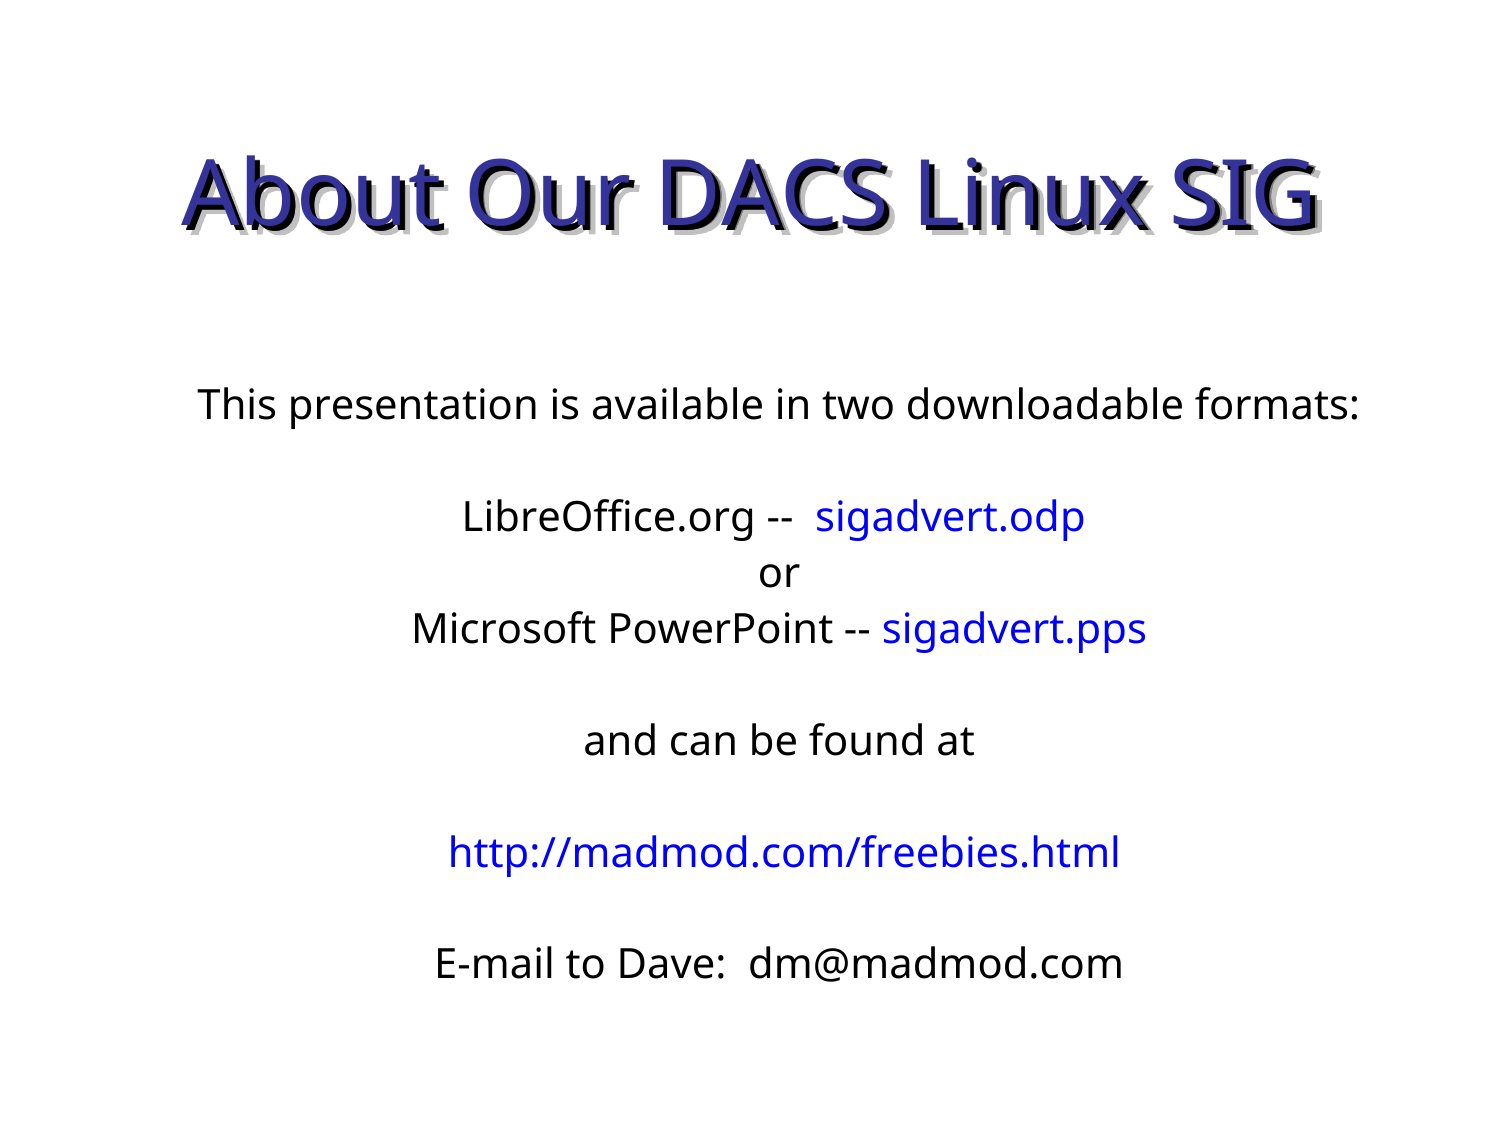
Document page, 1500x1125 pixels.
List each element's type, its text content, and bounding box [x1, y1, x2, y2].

title About Our DACS Linux SIG [75, 122, 1426, 258]
subtitle This presentation is available in two downloadable formats: LibreOffice.org -- sigadvert.odp or Microsoft PowerPoint -- sigadvert.pps and can be found at http://madmod.com/freebies.html E-mail to Dave: dm@madmod.com [95, 375, 1388, 983]
